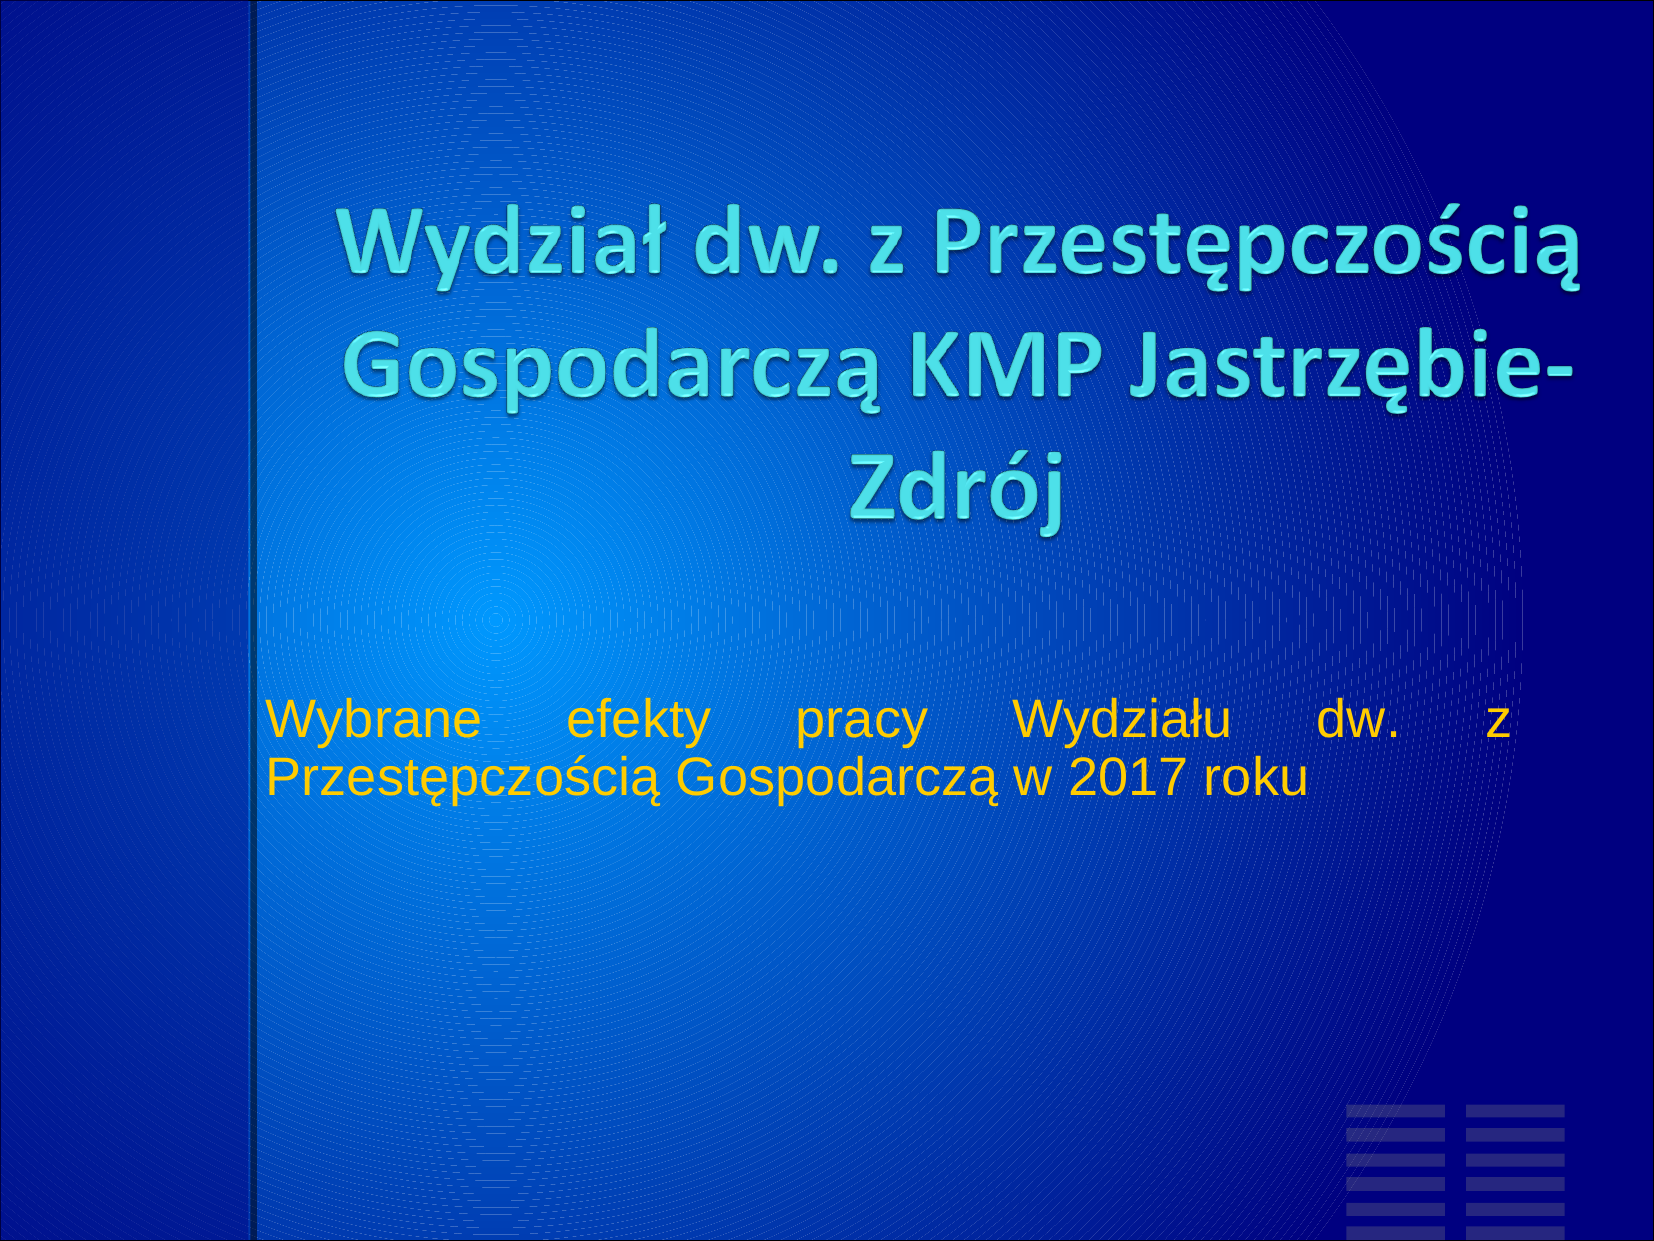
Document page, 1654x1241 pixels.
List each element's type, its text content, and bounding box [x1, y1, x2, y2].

text_box Wybrane efekty pracy Wydziału dw. z Przestępczością Gospodarczą w 2017 roku [265, 682, 1517, 1000]
picture [265, 143, 1654, 555]
